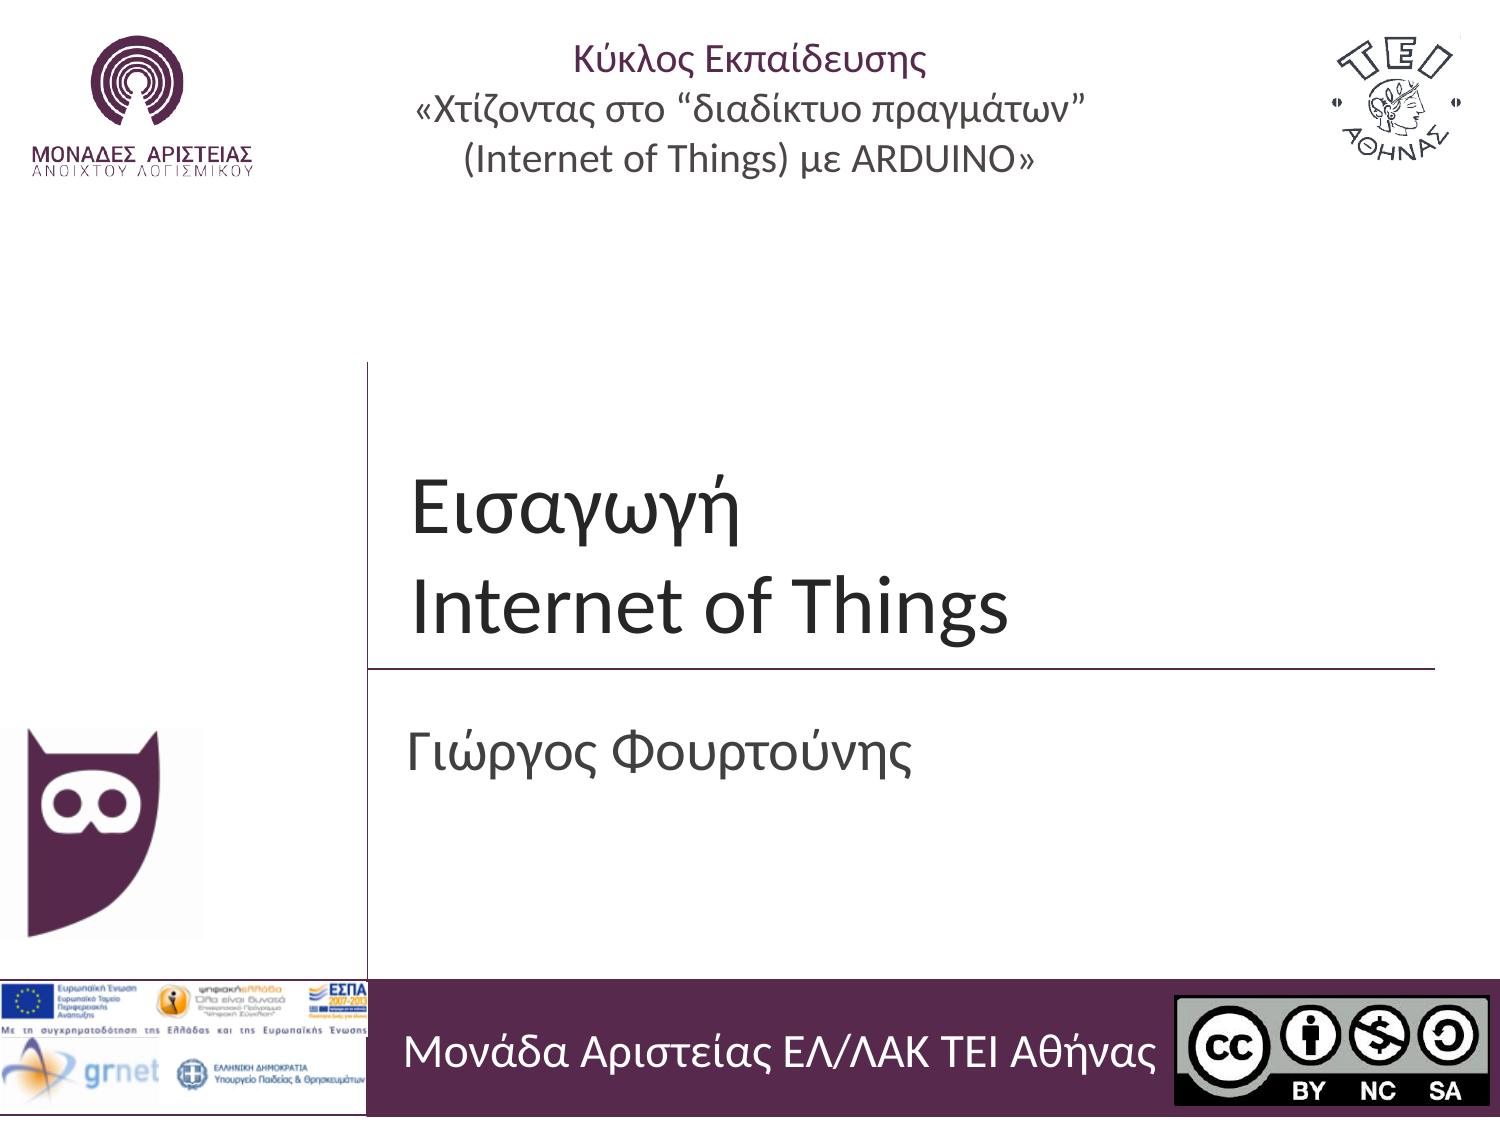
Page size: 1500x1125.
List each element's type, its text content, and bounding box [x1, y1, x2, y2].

picture [31, 36, 253, 177]
subtitle Μονάδα Αριστείας ΕΛ/ΛΑΚ ΤΕΙ Αθήνας [387, 992, 1488, 1105]
title Εισαγωγή Internet of Things [395, 357, 1459, 658]
picture [175, 1057, 366, 1092]
picture [0, 727, 204, 939]
picture [1174, 995, 1490, 1106]
picture [0, 982, 368, 1113]
text_box Γιώργος Φουρτούνης [392, 704, 1455, 963]
picture [1331, 35, 1461, 167]
text_box Κύκλος Εκπαίδευσης «Χτίζοντας στο “διαδίκτυο πραγμάτων” (Internet of Things) με ARDUINO» [280, 22, 1220, 190]
